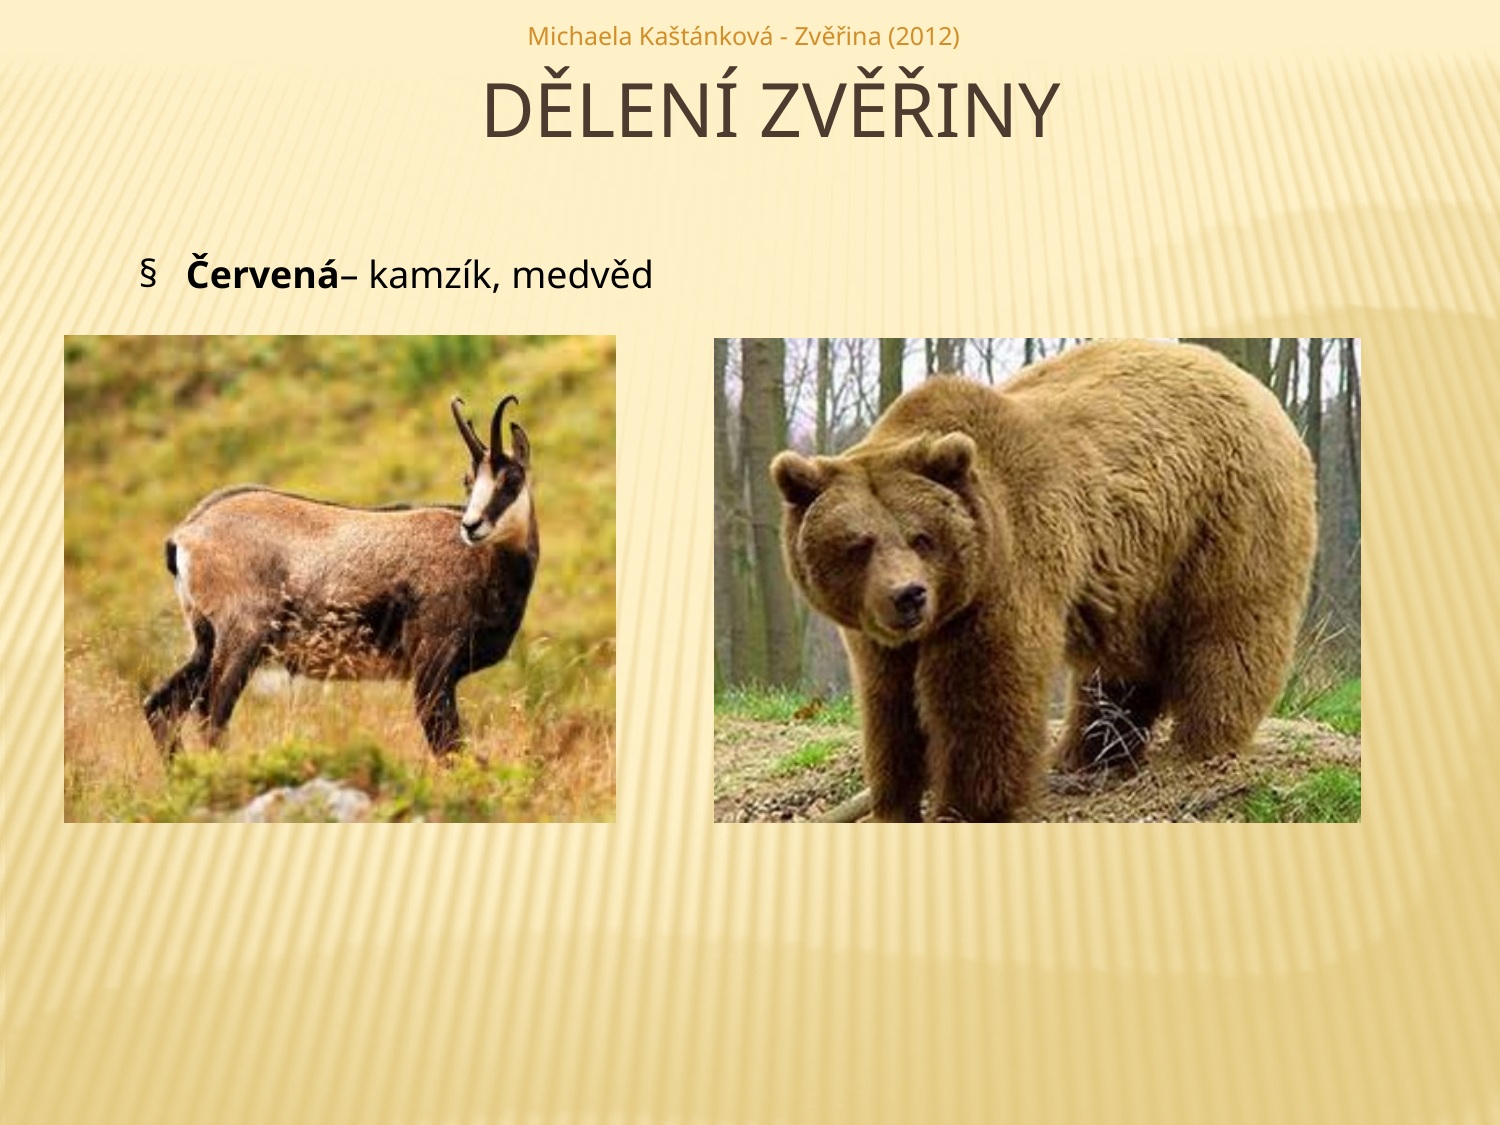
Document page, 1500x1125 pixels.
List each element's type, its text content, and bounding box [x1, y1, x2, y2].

text_box Červená– kamzík, medvěd [123, 243, 626, 305]
text_box Michaela Kaštánková - Zvěřina (2012) [512, 12, 1459, 60]
subtitle [76, 196, 1465, 1012]
title dělení zvěřiny [76, 54, 1465, 185]
picture [64, 335, 616, 823]
picture [714, 338, 1361, 823]
